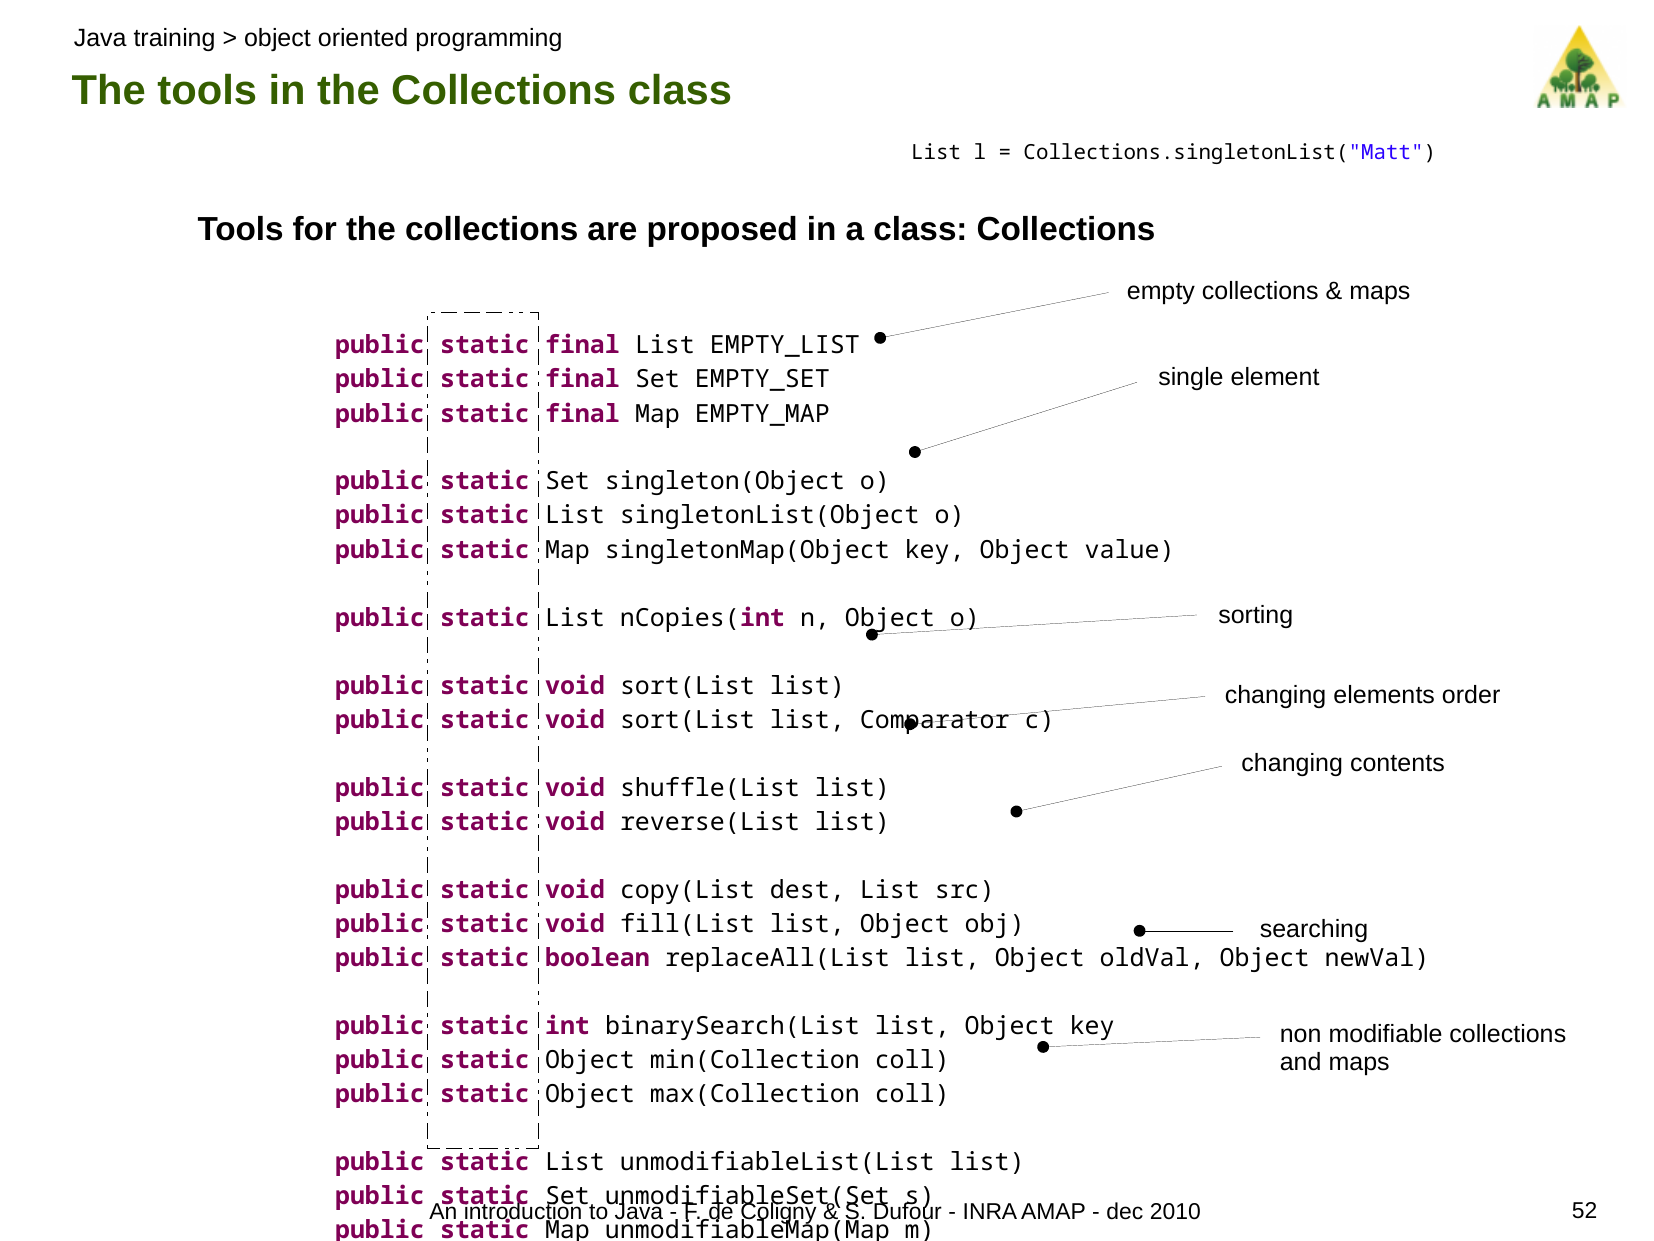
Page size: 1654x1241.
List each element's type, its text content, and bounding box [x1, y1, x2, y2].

text_box empty collections & maps [1112, 269, 1571, 313]
text_box single element [1143, 355, 1507, 399]
text_box List l = Collections.singletonList("Matt") [896, 130, 1451, 170]
text_box Java training > object oriented programming [59, 16, 1004, 60]
text_box non modifiable collections and maps [1264, 1012, 1603, 1084]
text_box sorting [1203, 593, 1473, 637]
text_box searching [1245, 907, 1581, 951]
text_box The tools in the Collections class [56, 59, 1513, 121]
text_box public static final List EMPTY_LIST public static final Set EMPTY_SET public static final Map EMPTY_MAP public static Set singleton(Object o) public static List singletonList(Object o) public static Map singletonMap(Object key, Object value) public static List nCopies(int n, Object o) public static void sort(List list) public static void sort(List list, Comparator c) public static void shuffle(List list) public static void reverse(List list) public static void copy(List dest, List src) public static void fill(List list, Object obj) public static boolean replaceAll(List list, Object oldVal, Object newVal) public static int binarySearch(List list, Object key public static Object min(Collection coll) public static Object max(Collection coll) public static List unmodifiableList(List list) public static Set unmodifiableSet(Set s) public static Map unmodifiableMap(Map m) [320, 319, 1493, 1126]
picture [1533, 25, 1627, 108]
text_box Tools for the collections are proposed in a class: Collections [182, 202, 1470, 292]
text_box changing contents [1226, 741, 1585, 785]
text_box changing elements order [1210, 673, 1585, 716]
